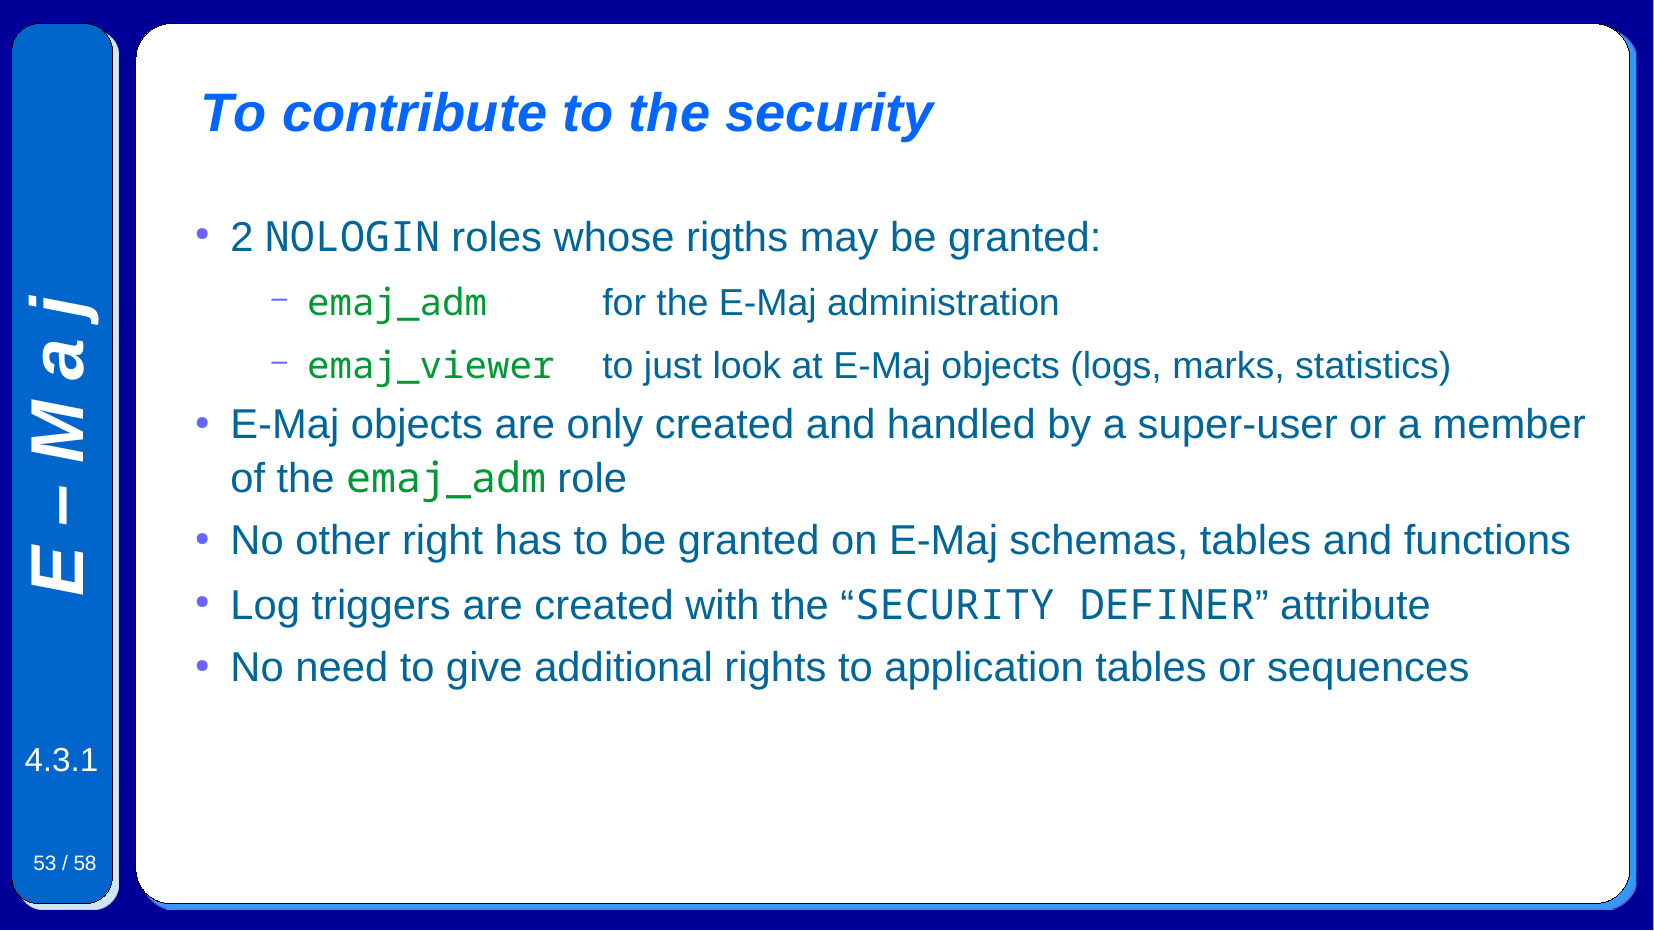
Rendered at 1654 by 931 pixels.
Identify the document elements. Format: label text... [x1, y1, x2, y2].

list 2 NOLOGIN roles whose rigths may be granted: emaj_adm for the E-Maj administration emaj_viewer to just look at E-Maj objects (logs, marks, statistics) E-Maj objects are only created and handled by a super-user or a member of the emaj_adm role No other right has to be granted on E-Maj schemas, tables and functions Log triggers are created with the “SECURITY DEFINER” attribute No need to give additional rights to application tables or sequences [177, 206, 1587, 827]
title To contribute to the security [200, 34, 1575, 191]
